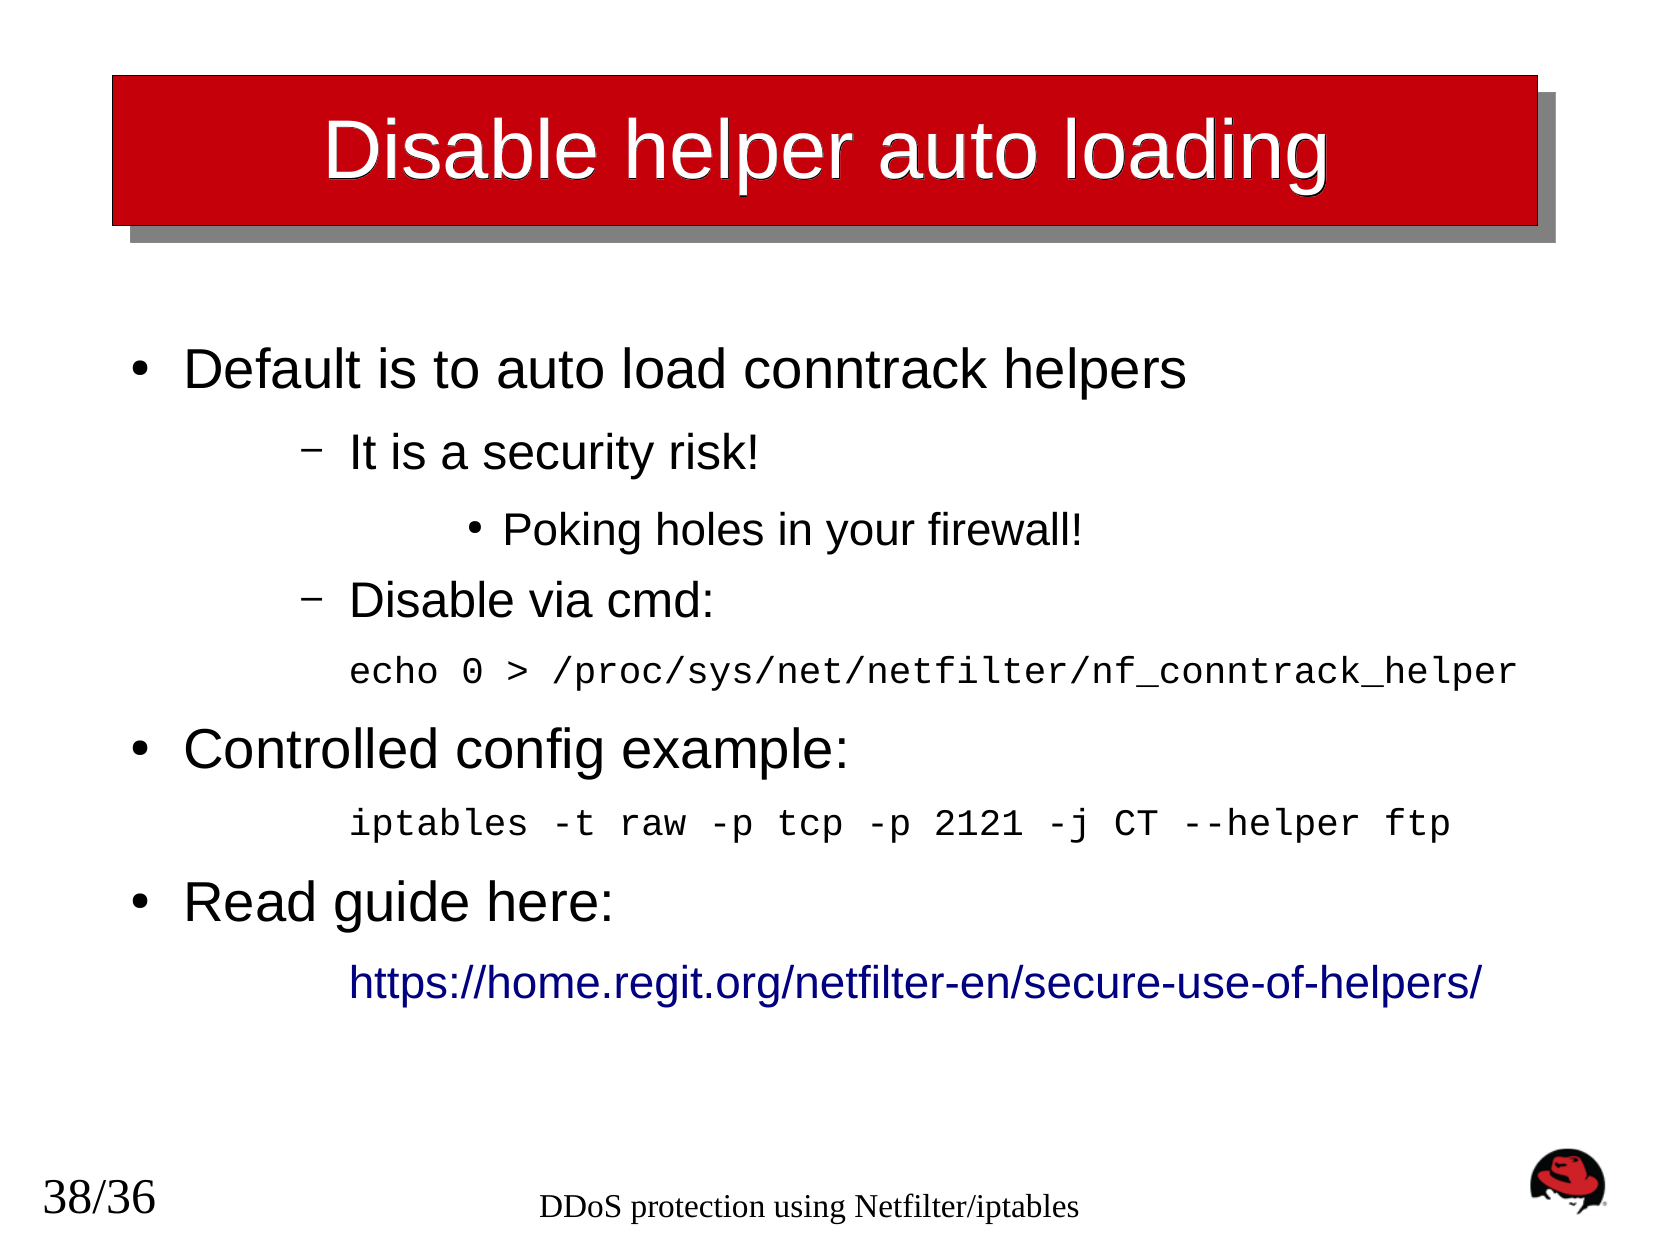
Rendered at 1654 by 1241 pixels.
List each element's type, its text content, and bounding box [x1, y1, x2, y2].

list Default is to auto load conntrack helpers It is a security risk! Poking holes in your firewall! Disable via cmd: echo 0 > /proc/sys/net/netfilter/nf_conntrack_helper Controlled config example: iptables -t raw -p tcp -p 2121 -j CT --helper ftp Read guide here: https://home.regit.org/netfilter-en/secure-use-of-helpers/ [112, 337, 1565, 1126]
title Disable helper auto loading [116, 75, 1538, 226]
picture [1529, 1146, 1613, 1224]
